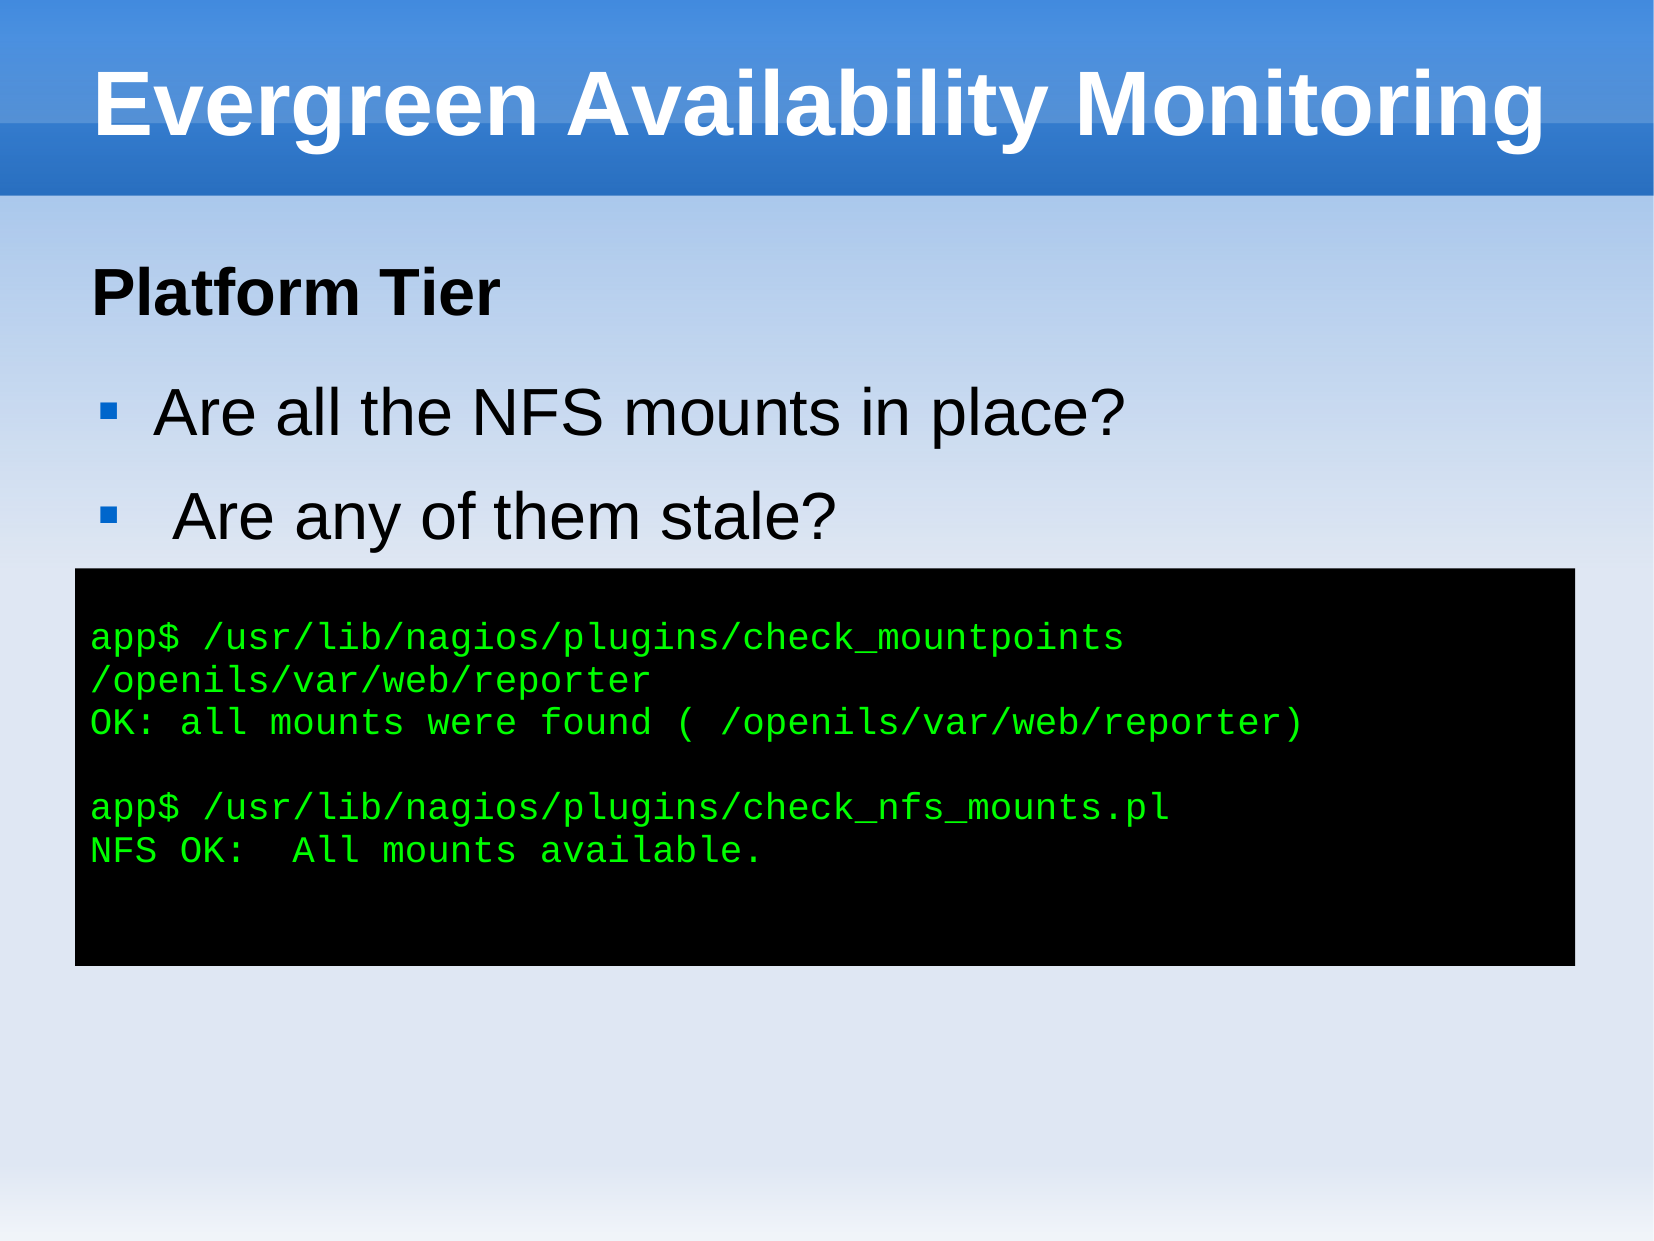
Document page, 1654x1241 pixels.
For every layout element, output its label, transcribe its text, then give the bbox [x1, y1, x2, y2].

text_box Platform Tier [76, 247, 518, 338]
text_box app$ /usr/lib/nagios/plugins/check_mountpoints /openils/var/web/reporter OK: all mounts were found ( /openils/var/web/reporter) app$ /usr/lib/nagios/plugins/check_nfs_mounts.pl NFS OK: All mounts available. [75, 568, 1576, 966]
picture [0, 0, 1654, 1241]
list Are all the NFS mounts in place? Are any of them stale? [82, 966, 1571, 972]
title Evergreen Availability Monitoring [76, 0, 1565, 208]
list Are all the NFS mounts in place? Are any of them stale? [82, 375, 1571, 568]
